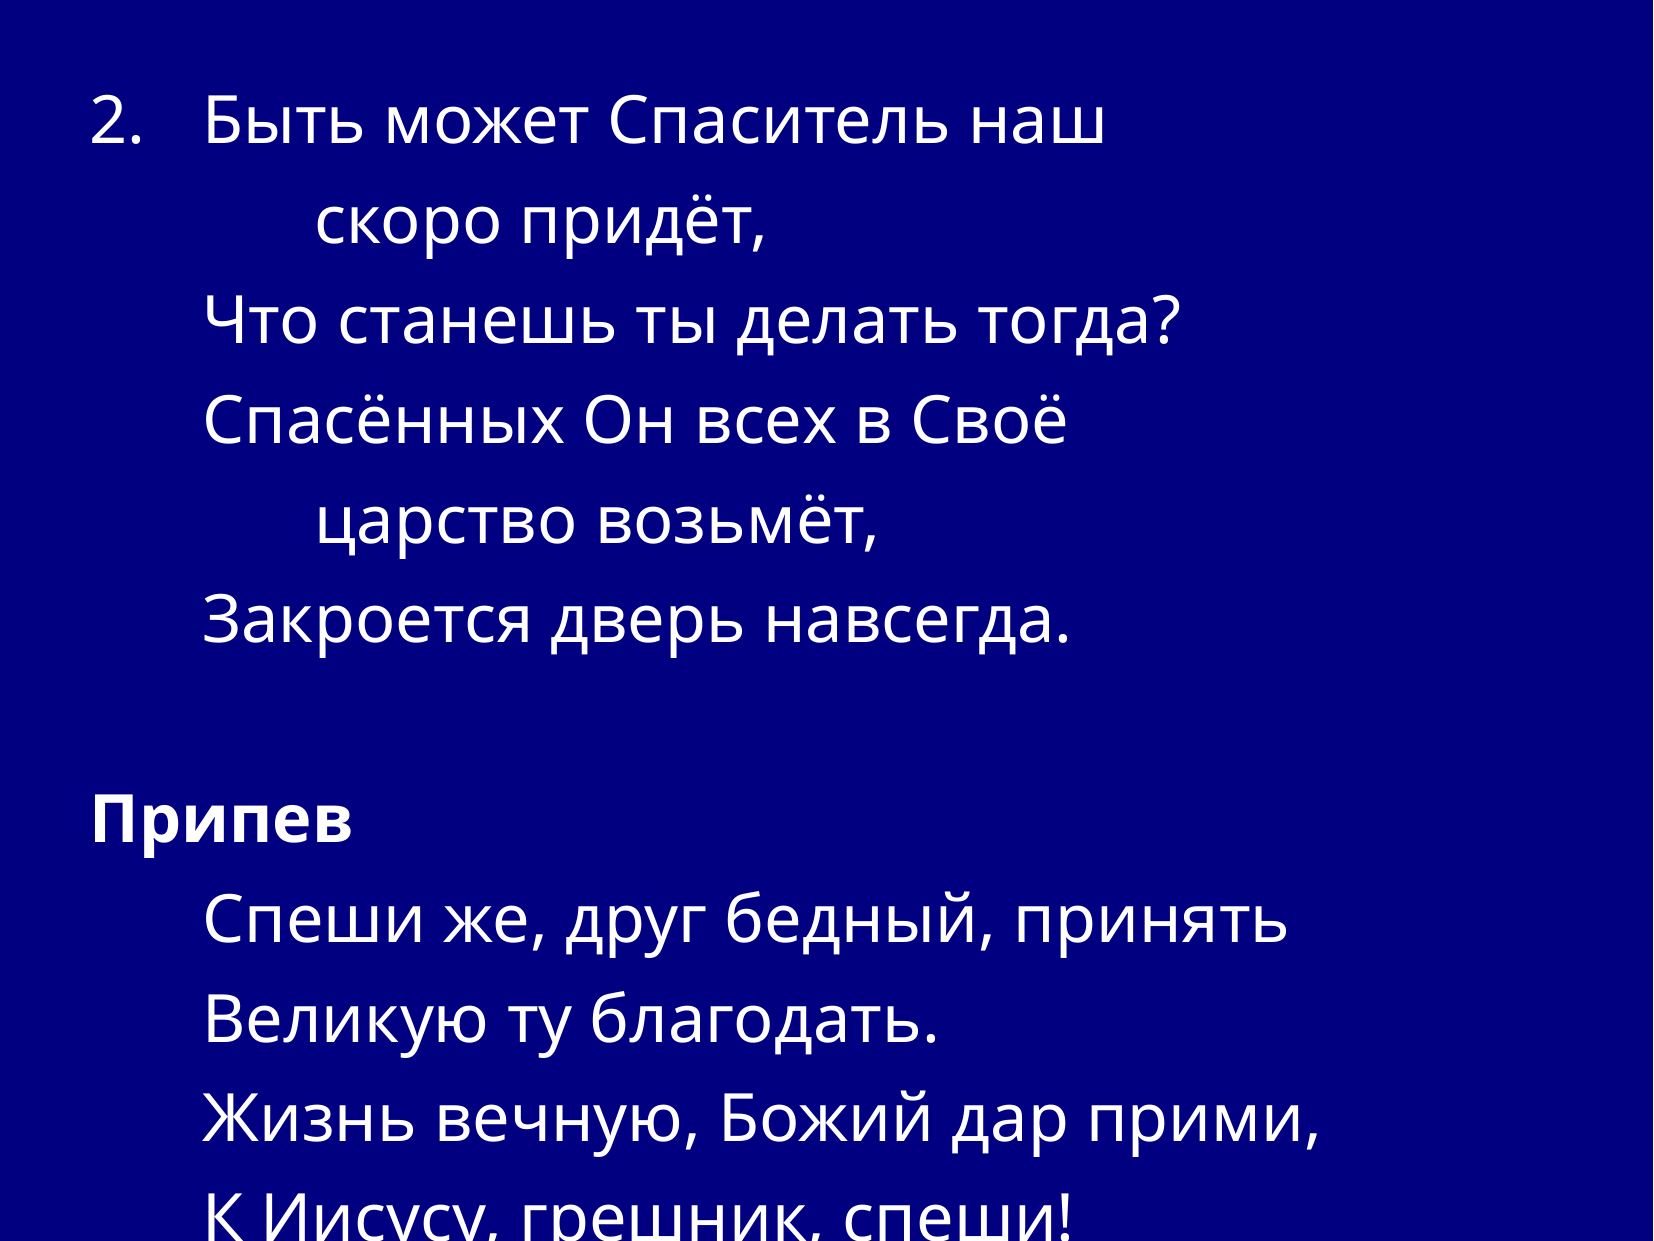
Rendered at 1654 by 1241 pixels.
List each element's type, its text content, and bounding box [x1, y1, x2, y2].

text_box 2. Быть может Спаситель наш скоро придёт, Что станешь ты делать тогда? Спасённых Он всех в Своё царство возьмёт, Закроется дверь навсегда. Припев Спеши же, друг бедный, принять Великую ту благодать. Жизнь вечную, Божий дар прими, К Иисусу, грешник, спеши! [75, 56, 1653, 1163]
